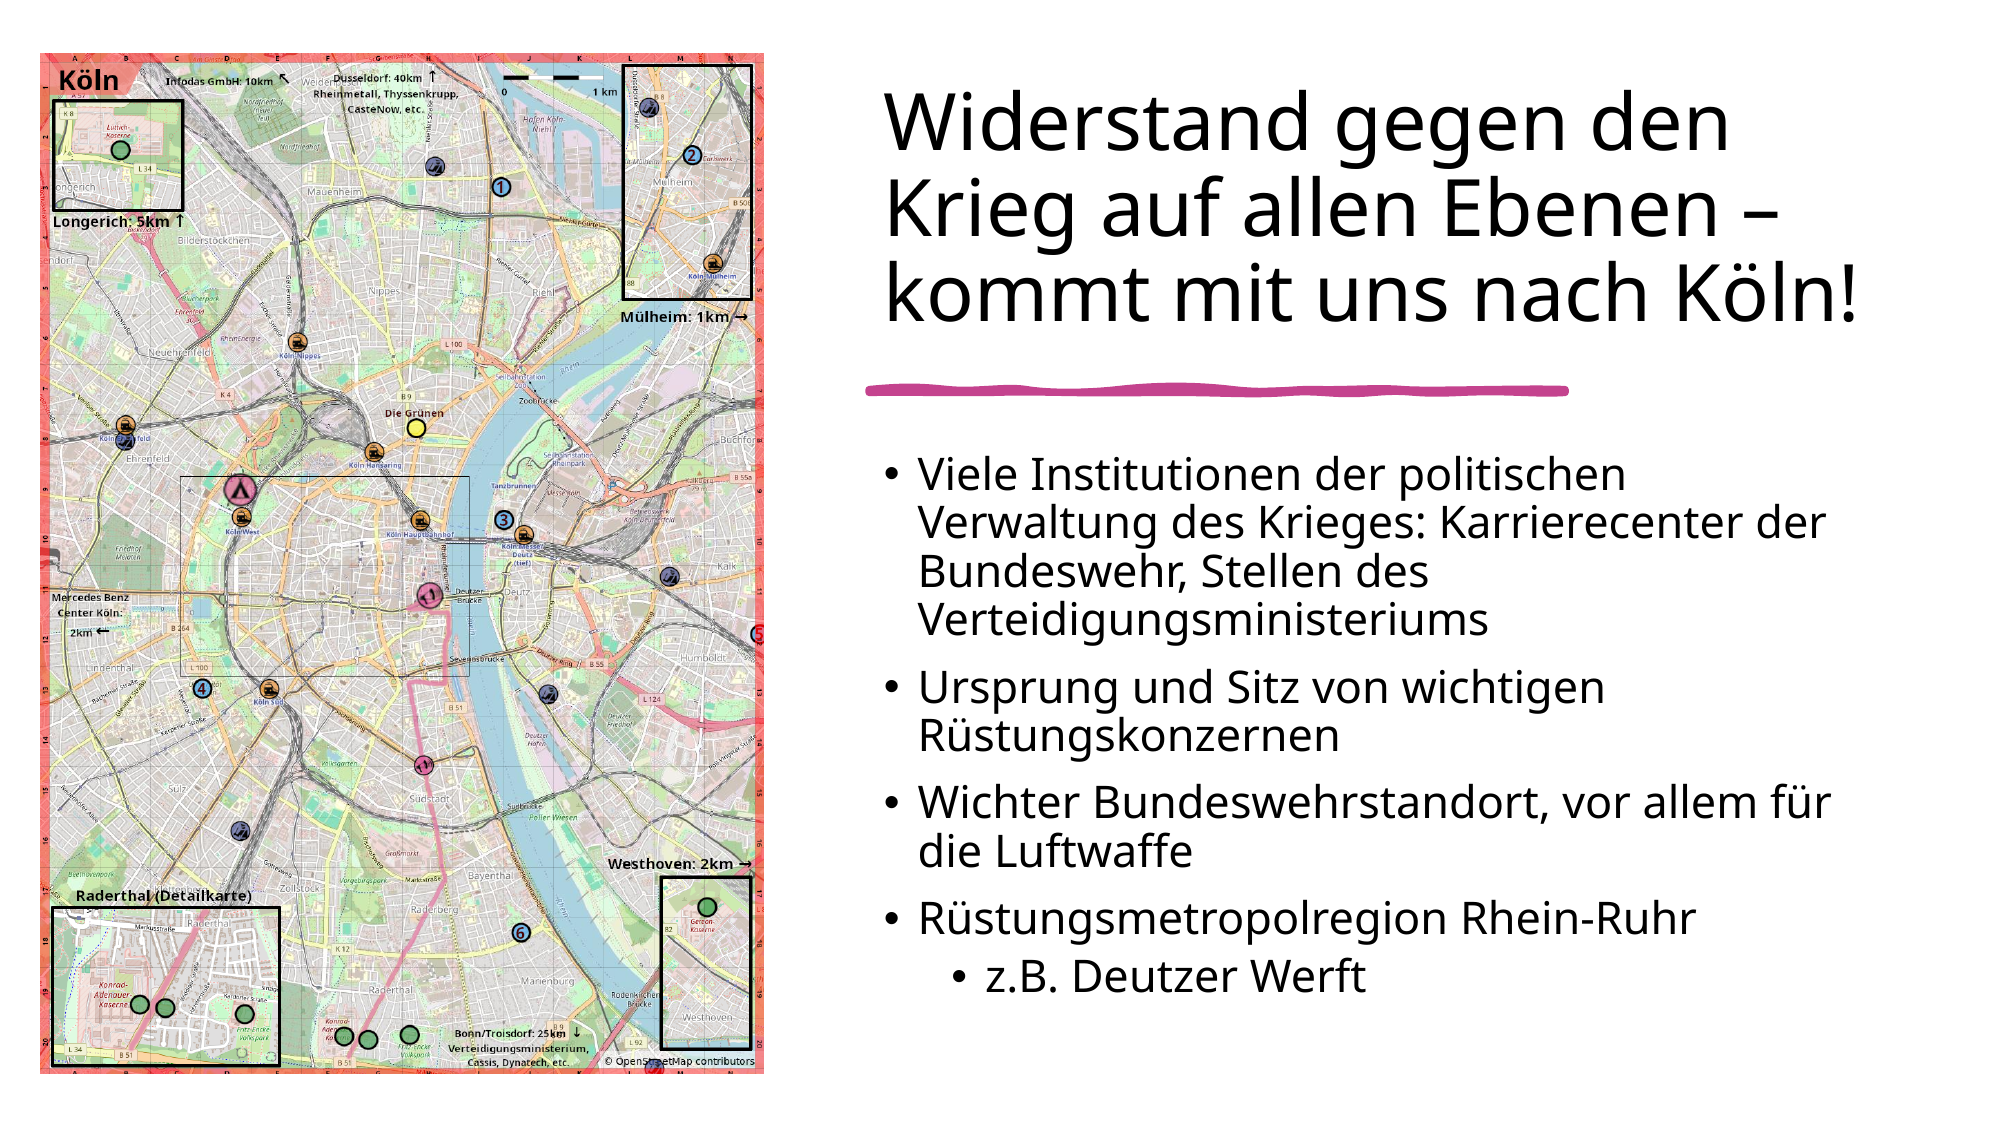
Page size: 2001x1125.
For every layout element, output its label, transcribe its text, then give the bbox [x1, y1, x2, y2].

title Widerstand gegen den Krieg auf allen Ebenen – kommt mit uns nach Köln! [869, 53, 1895, 347]
list Viele Institutionen der politischen Verwaltung des Krieges: Karrierecenter der Bundeswehr, Stellen des Verteidigungsministeriums Ursprung und Sitz von wichtigen Rüstungskonzernen Wichter Bundeswehrstandort, vor allem für die Luftwaffe Rüstungsmetropolregion Rhein-Ruhr z.B. Deutzer Werft [869, 443, 1895, 1016]
picture [40, 53, 764, 1074]
text_box [869, 387, 1566, 396]
